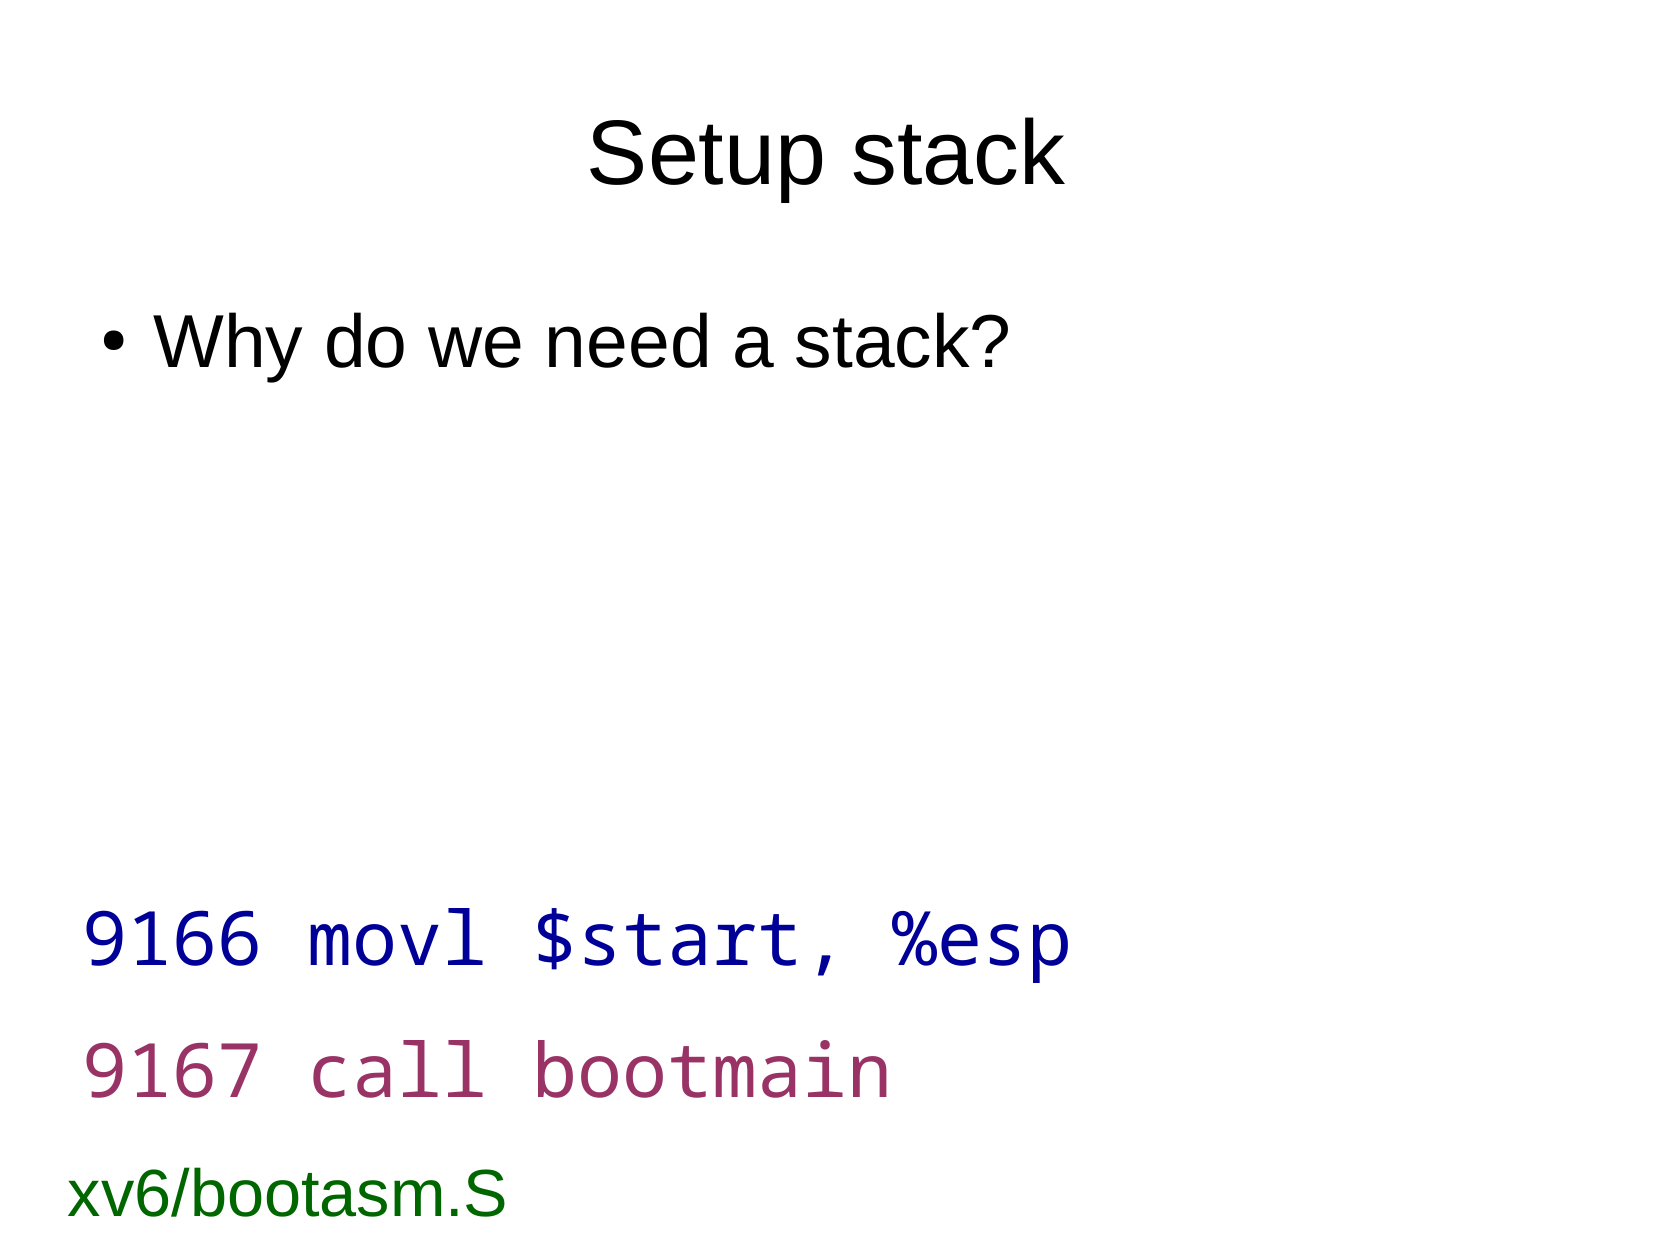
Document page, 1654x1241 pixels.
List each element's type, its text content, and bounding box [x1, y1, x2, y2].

text_box xv6/bootasm.S [53, 1148, 638, 1238]
list Why do we need a stack? 9166 movl $start, %esp 9167 call bootmain [82, 300, 1571, 1163]
title Setup stack [82, 49, 1571, 257]
